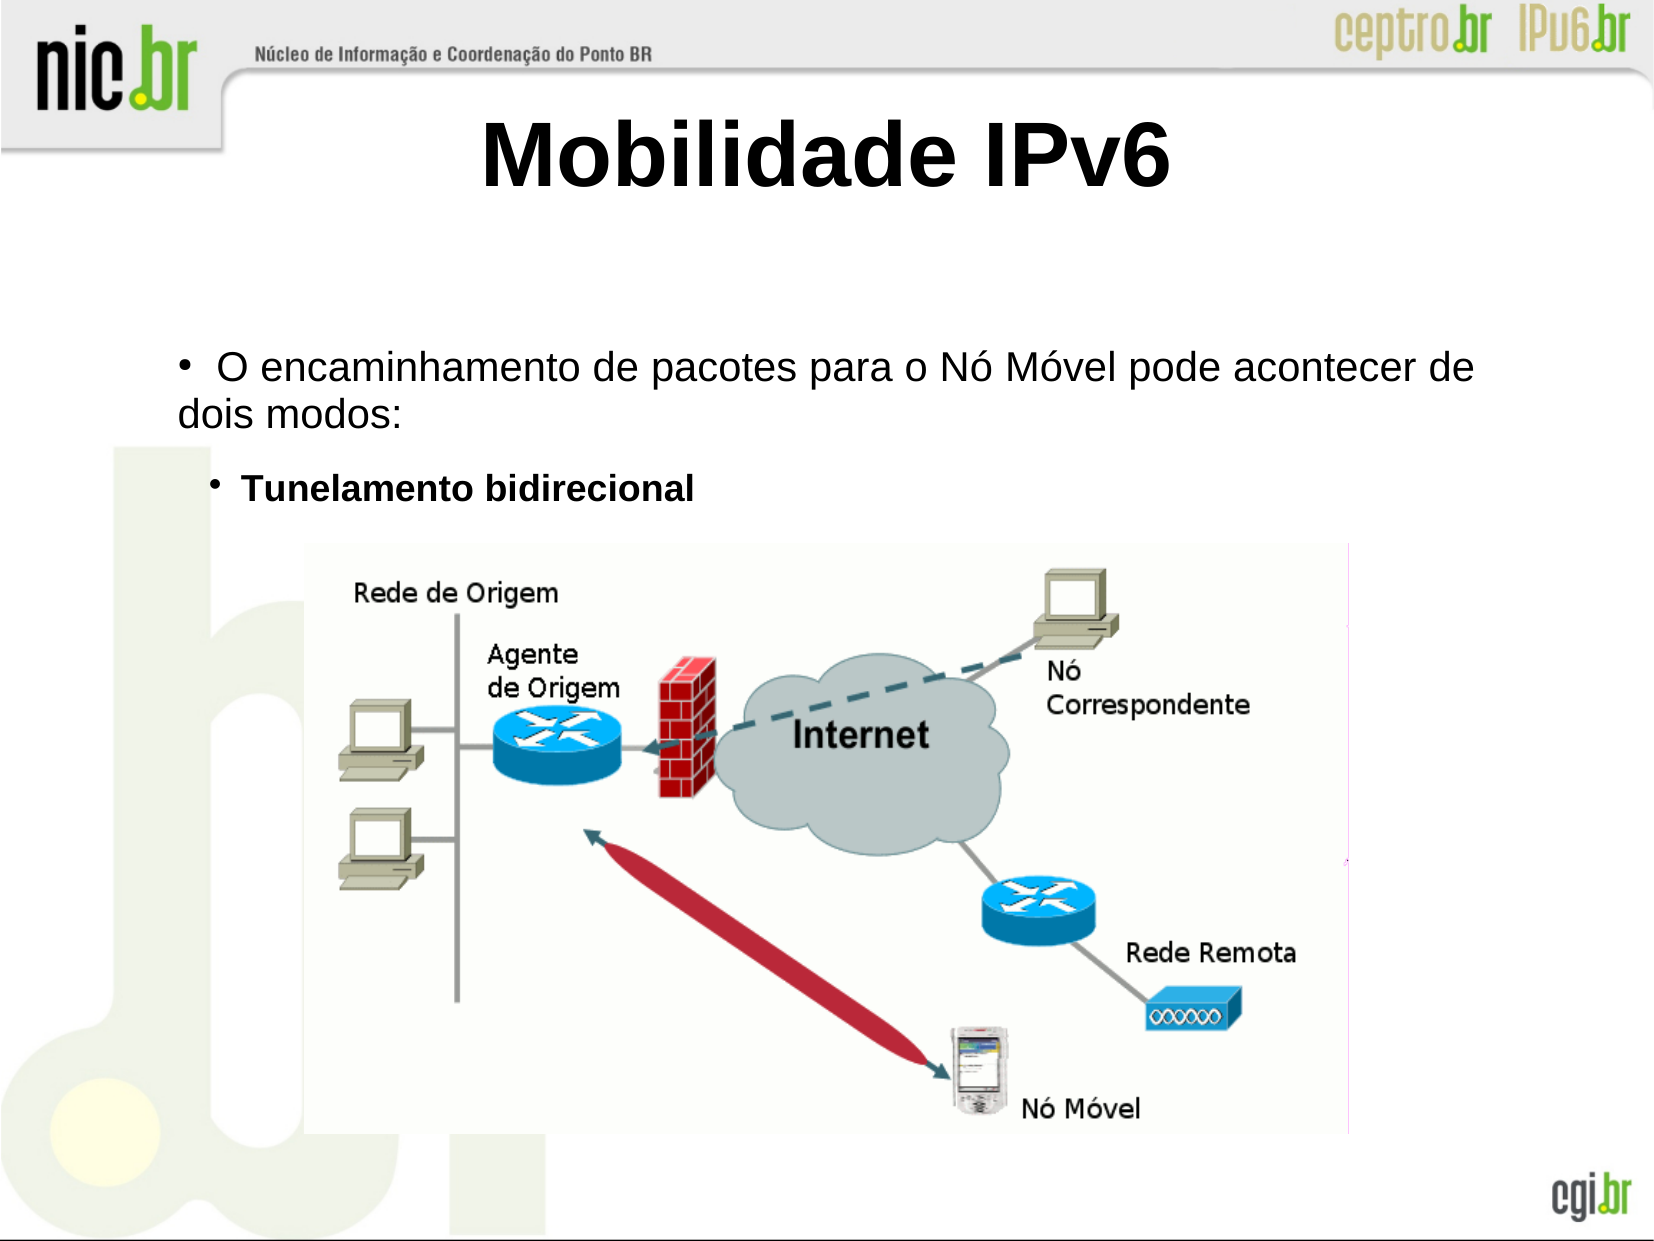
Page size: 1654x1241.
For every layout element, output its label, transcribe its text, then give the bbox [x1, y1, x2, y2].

text_box O encaminhamento de pacotes para o Nó Móvel pode acontecer de dois modos: Tunelamento bidirecional [162, 336, 1491, 975]
text_box Mobilidade IPv6 [88, 97, 1565, 215]
picture [0, 0, 1654, 1241]
